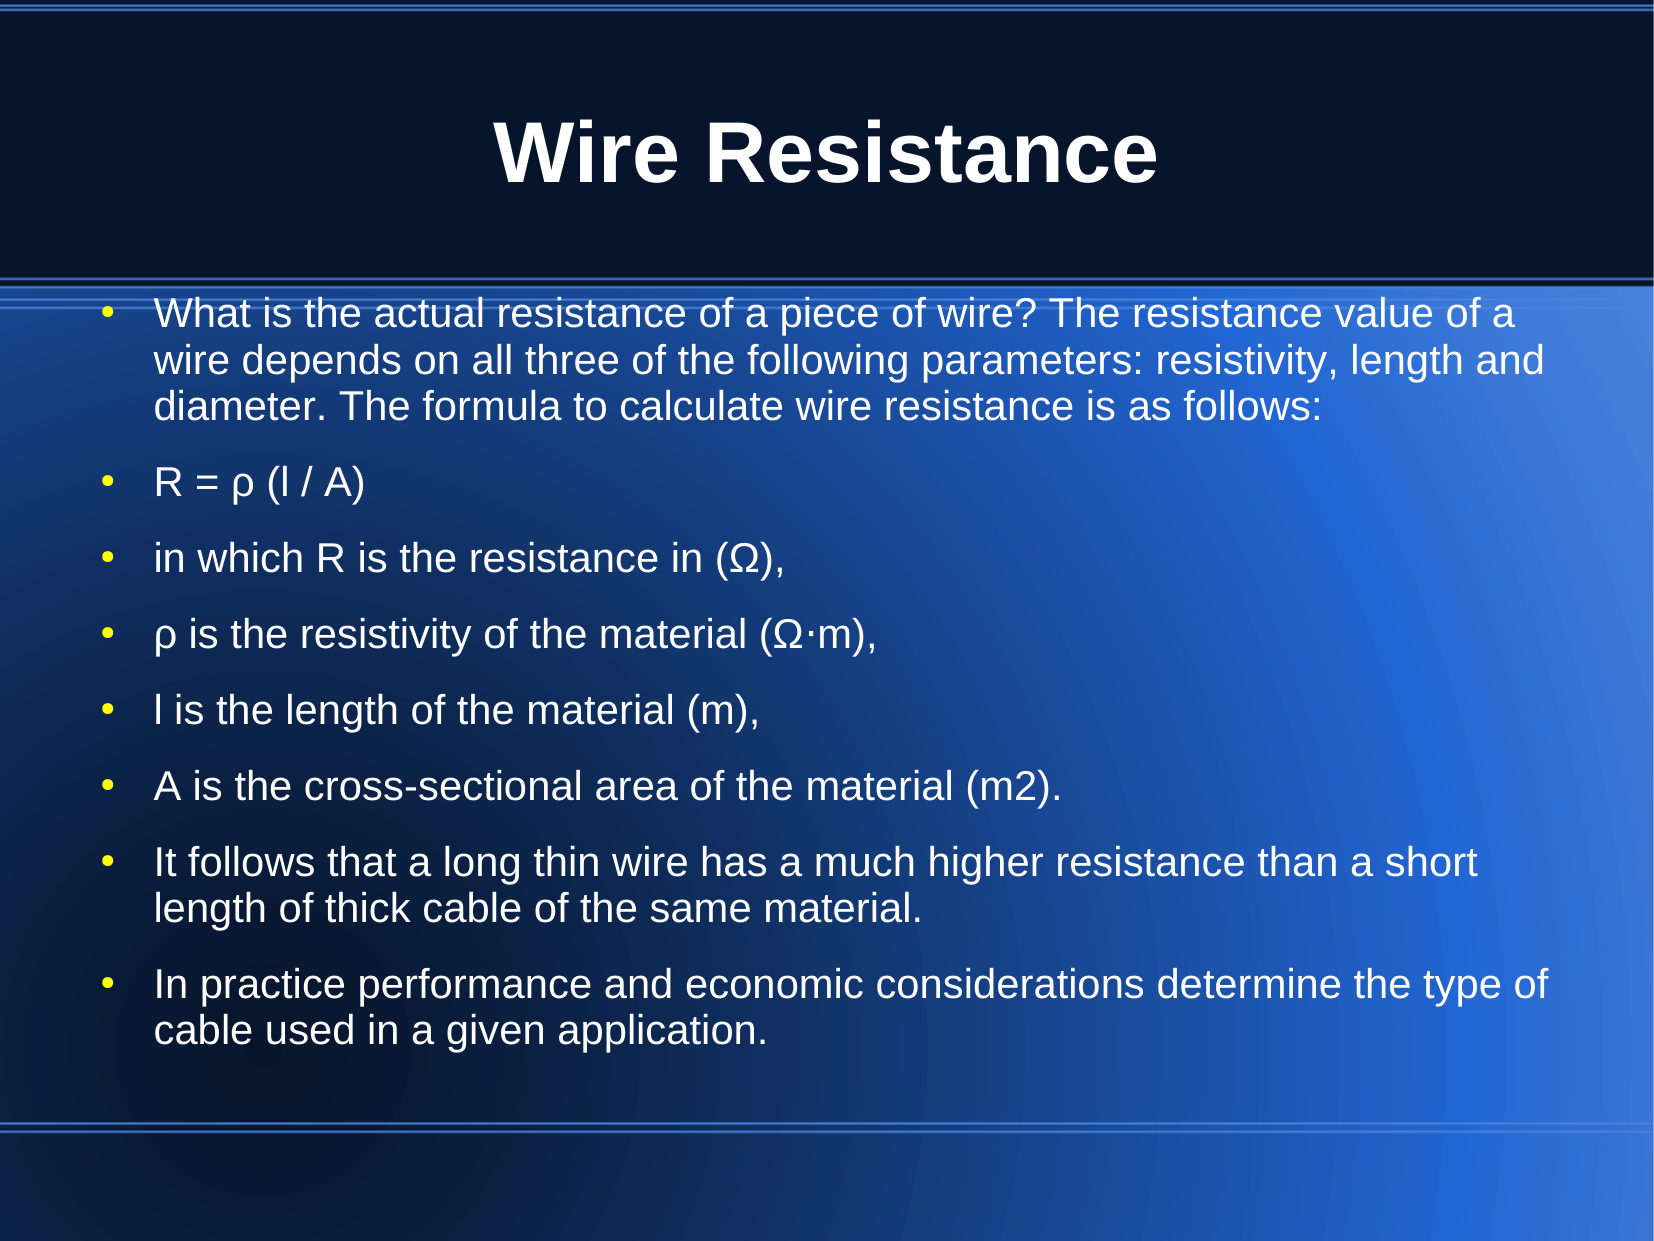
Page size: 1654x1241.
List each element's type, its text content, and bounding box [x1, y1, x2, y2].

list What is the actual resistance of a piece of wire? The resistance value of a wire depends on all three of the following parameters: resistivity, length and diameter. The formula to calculate wire resistance is as follows: R = ρ (l / A) in which R is the resistance in (Ω), ρ is the resistivity of the material (Ω⋅m), l is the length of the material (m), A is the cross-sectional area of the material (m2). It follows that a long thin wire has a much higher resistance than a short length of thick cable of the same material. In practice performance and economic considerations determine the type of cable used in a given application. [82, 290, 1571, 1109]
picture [0, 0, 1654, 1241]
title Wire Resistance [82, 49, 1571, 257]
